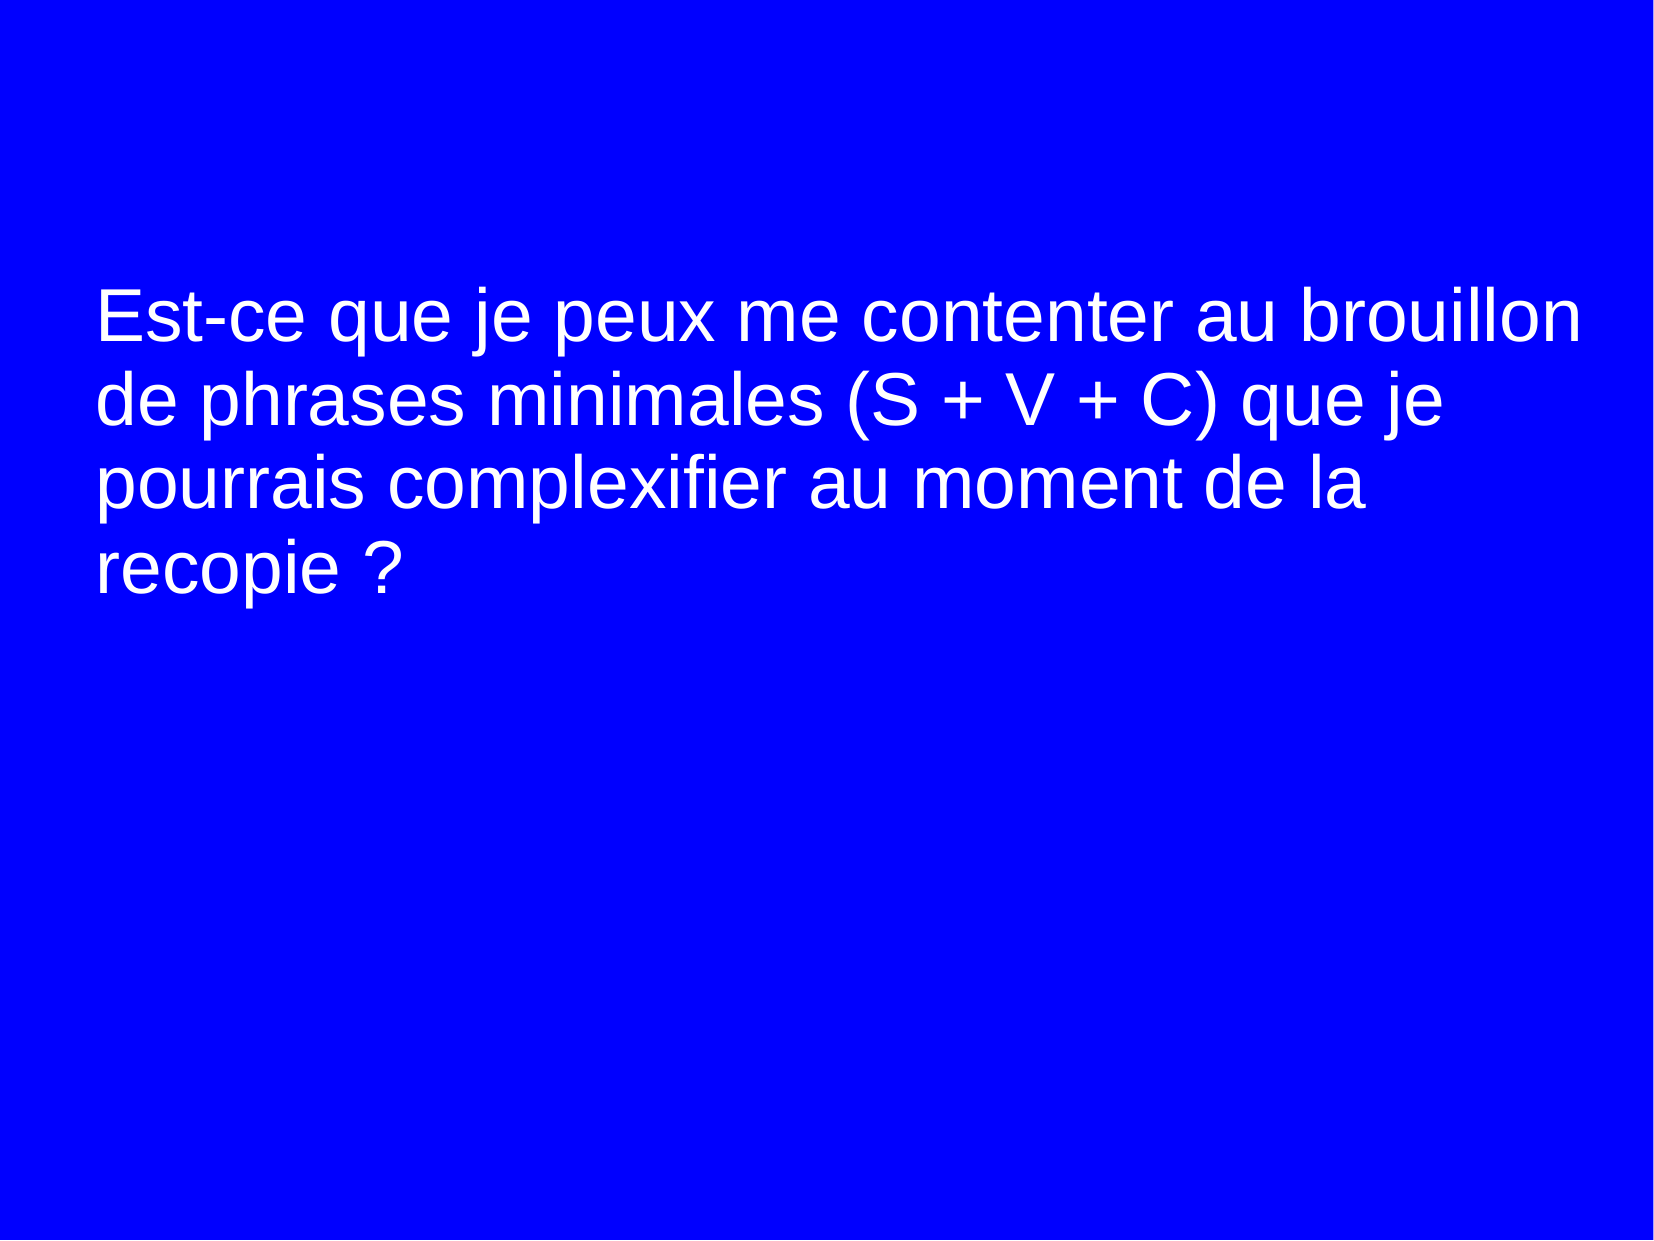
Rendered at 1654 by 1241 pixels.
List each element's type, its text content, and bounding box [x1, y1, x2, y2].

text_box Est-ce que je peux me contenter au brouillon de phrases minimales (S + V + C) que je pourrais complexifier au moment de la recopie ? [80, 265, 1654, 617]
